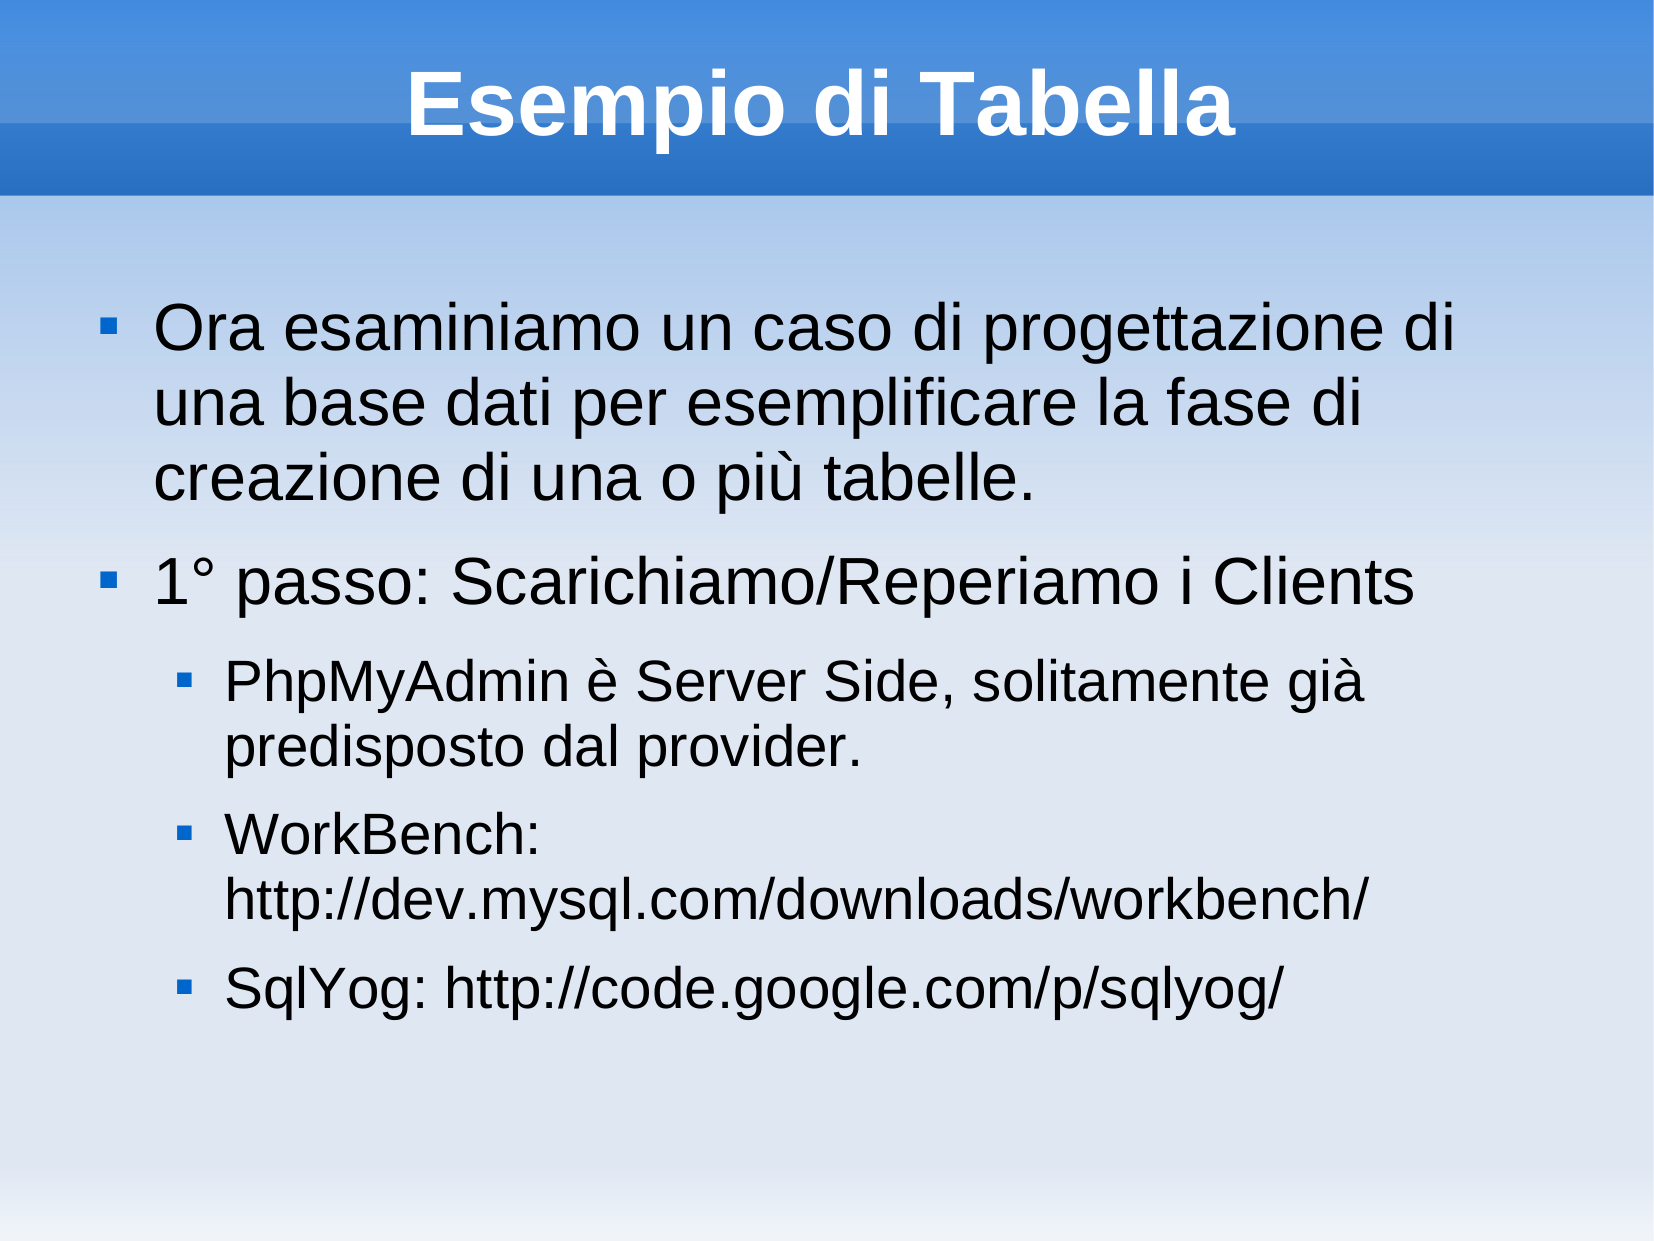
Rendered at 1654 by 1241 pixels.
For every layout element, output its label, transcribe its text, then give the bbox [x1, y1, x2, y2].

title Esempio di Tabella [76, 7, 1565, 200]
list Ora esaminiamo un caso di progettazione di una base dati per esemplificare la fase di creazione di una o più tabelle. 1° passo: Scarichiamo/Reperiamo i Clients PhpMyAdmin è Server Side, solitamente già predisposto dal provider. WorkBench: http://dev.mysql.com/downloads/workbench/ SqlYog: http://code.google.com/p/sqlyog/ [82, 290, 1571, 1094]
picture [0, 0, 1654, 1241]
